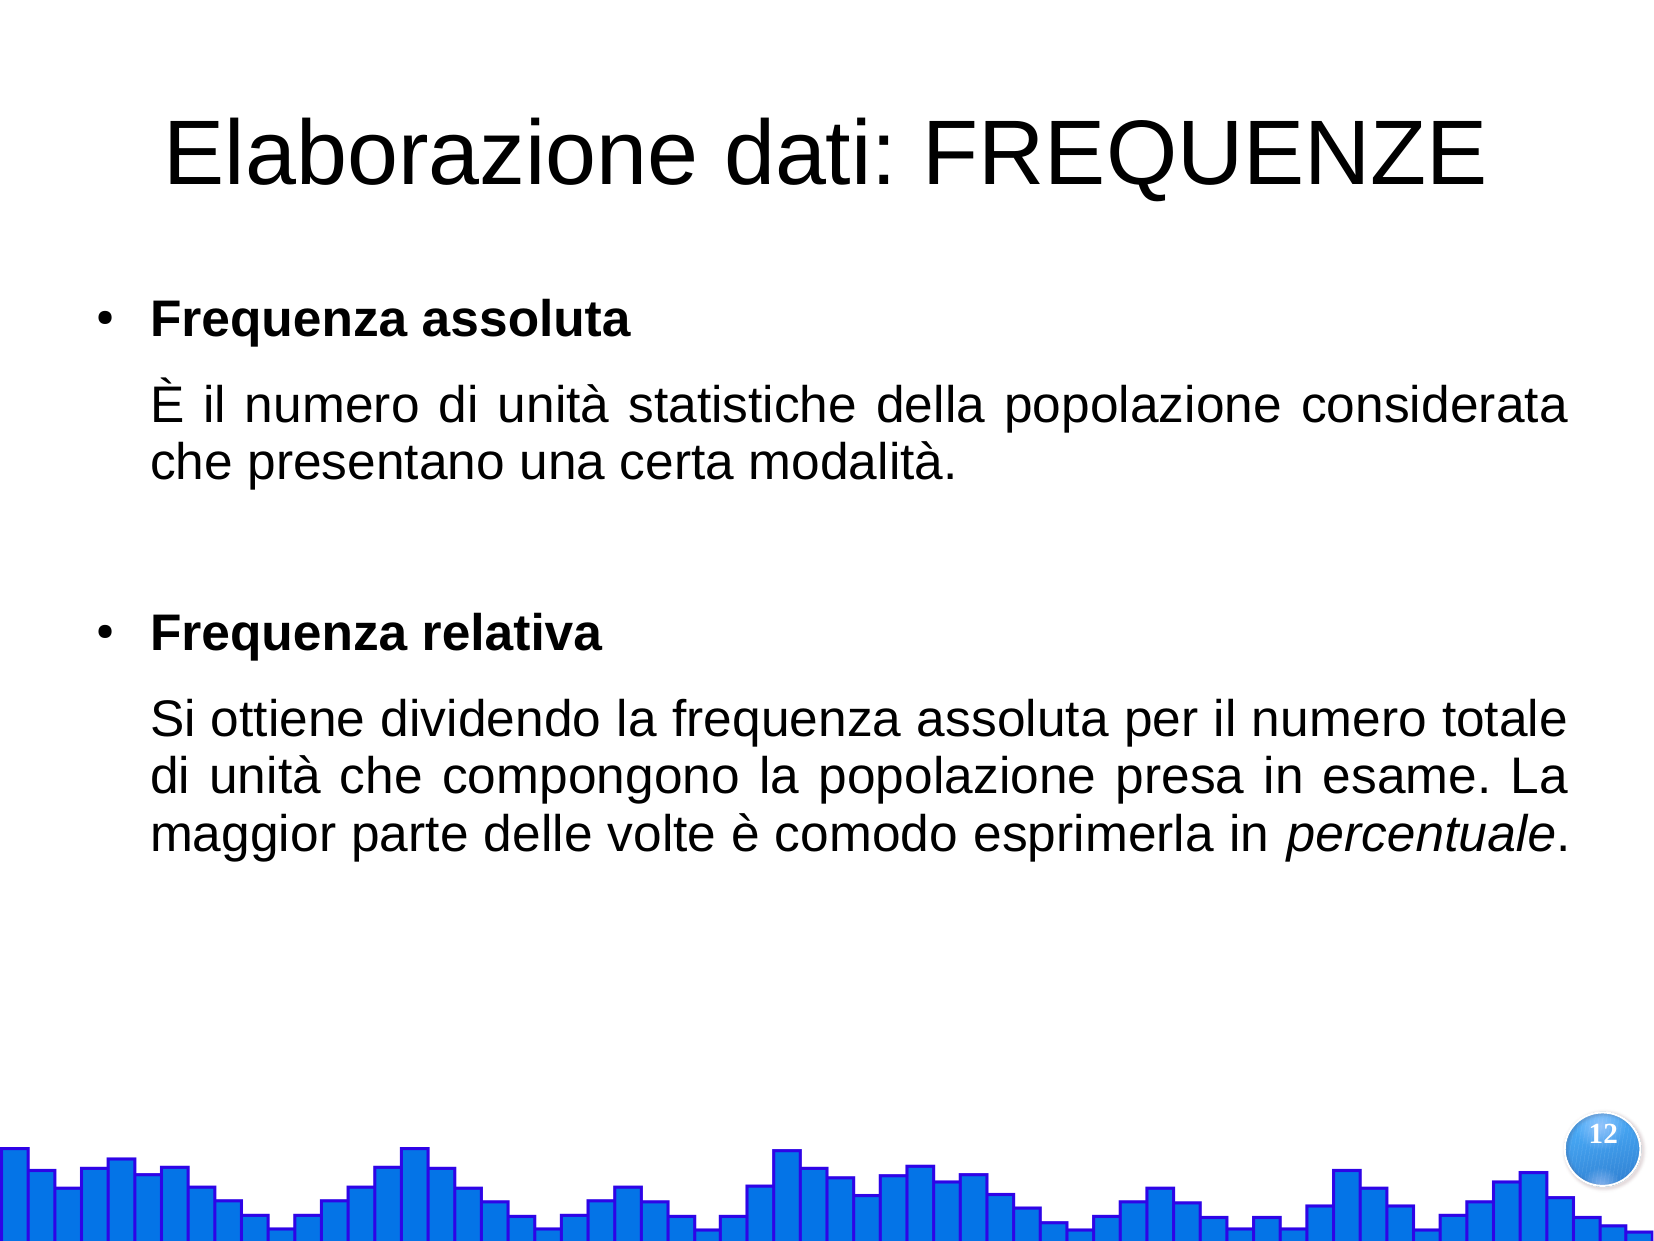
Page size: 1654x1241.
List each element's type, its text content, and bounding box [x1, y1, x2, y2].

picture [0, 1147, 1654, 1241]
title Elaborazione dati: FREQUENZE [82, 49, 1571, 257]
list Frequenza assoluta È il numero di unità statistiche della popolazione considerata che presentano una certa modalità. Frequenza relativa Si ottiene dividendo la frequenza assoluta per il numero totale di unità che compongono la popolazione presa in esame. La maggior parte delle volte è comodo esprimerla in percentuale. [82, 290, 1571, 1010]
